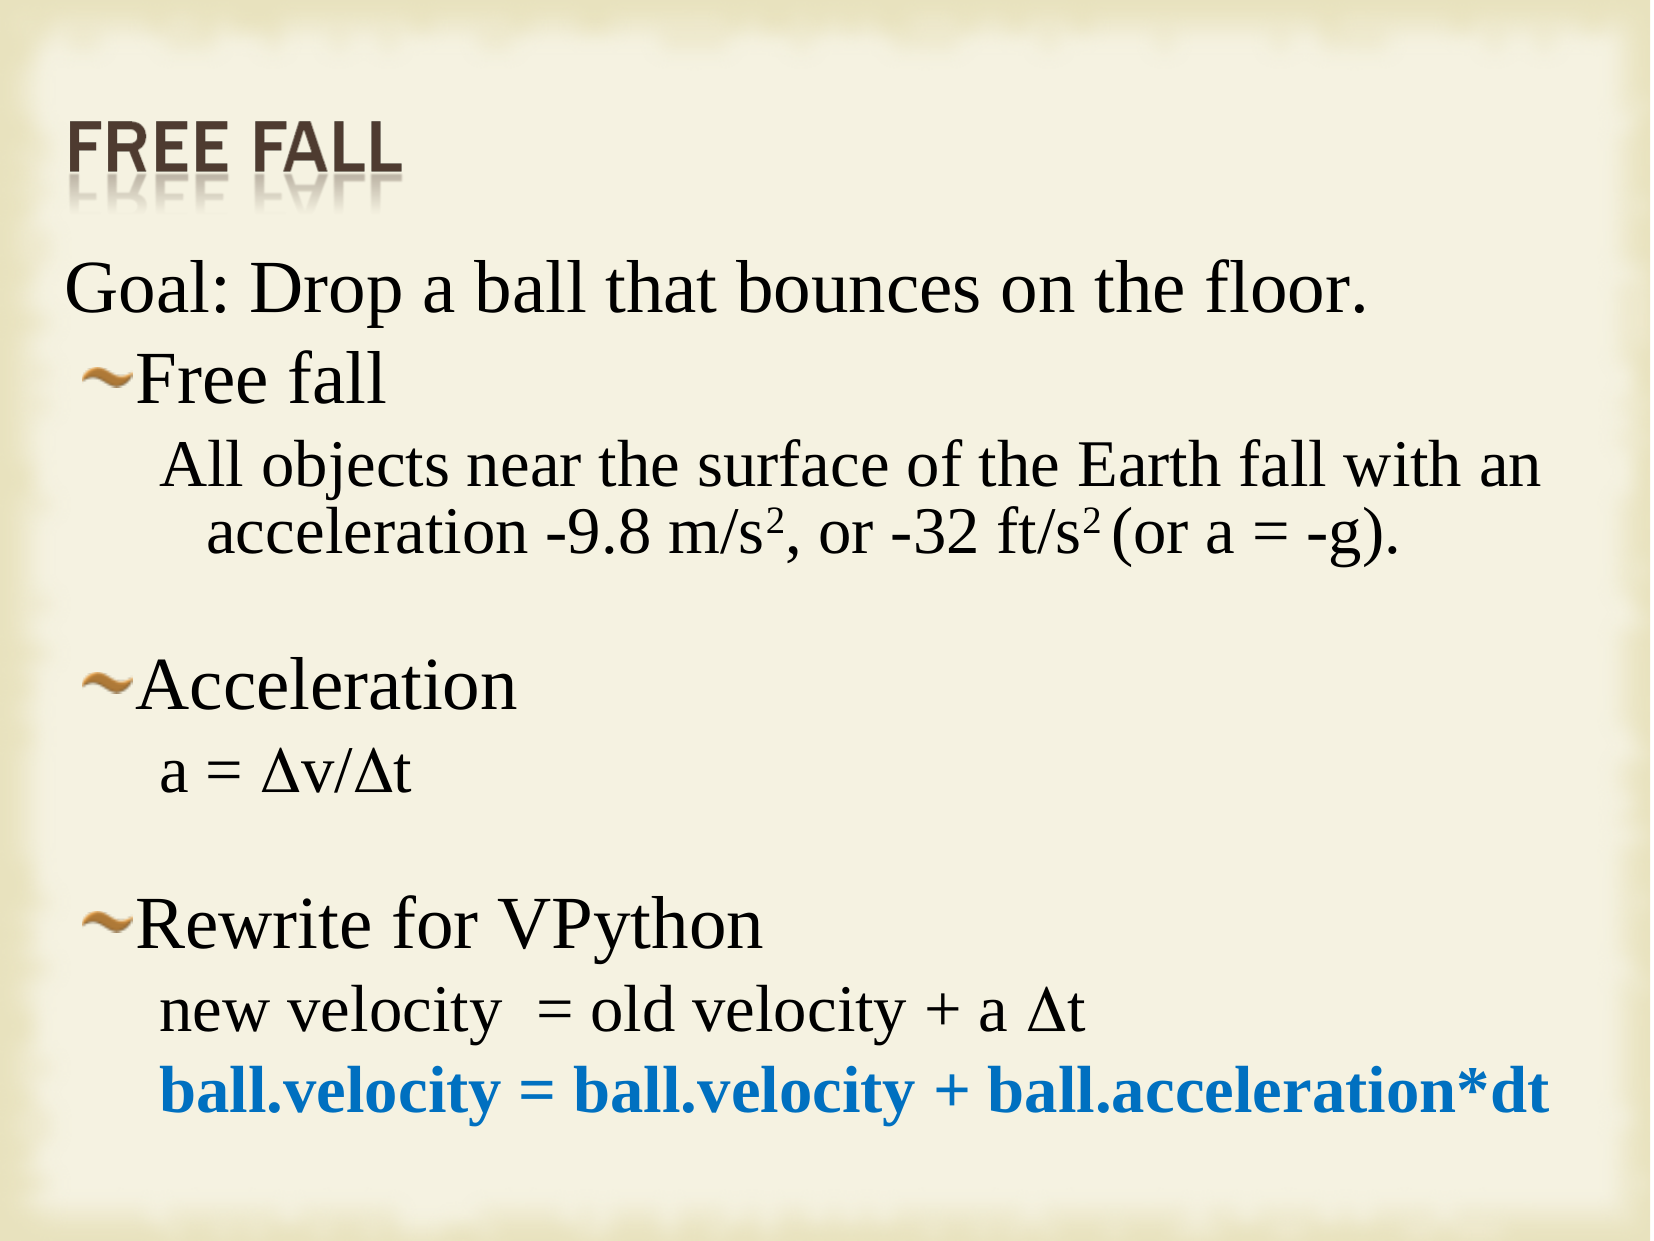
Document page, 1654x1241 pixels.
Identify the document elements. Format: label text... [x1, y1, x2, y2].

picture [0, 0, 1651, 1241]
list Goal: Drop a ball that bounces on the floor. Free fall All objects near the surface of the Earth fall with an acceleration -9.8 m/s2, or -32 ft/s2 (or a = -g). Acceleration a = v/t Rewrite for VPython new velocity = old velocity + a t ball.velocity = ball.velocity + ball.acceleration*dt [50, 245, 1613, 1241]
text_box [16, 73, 1477, 264]
